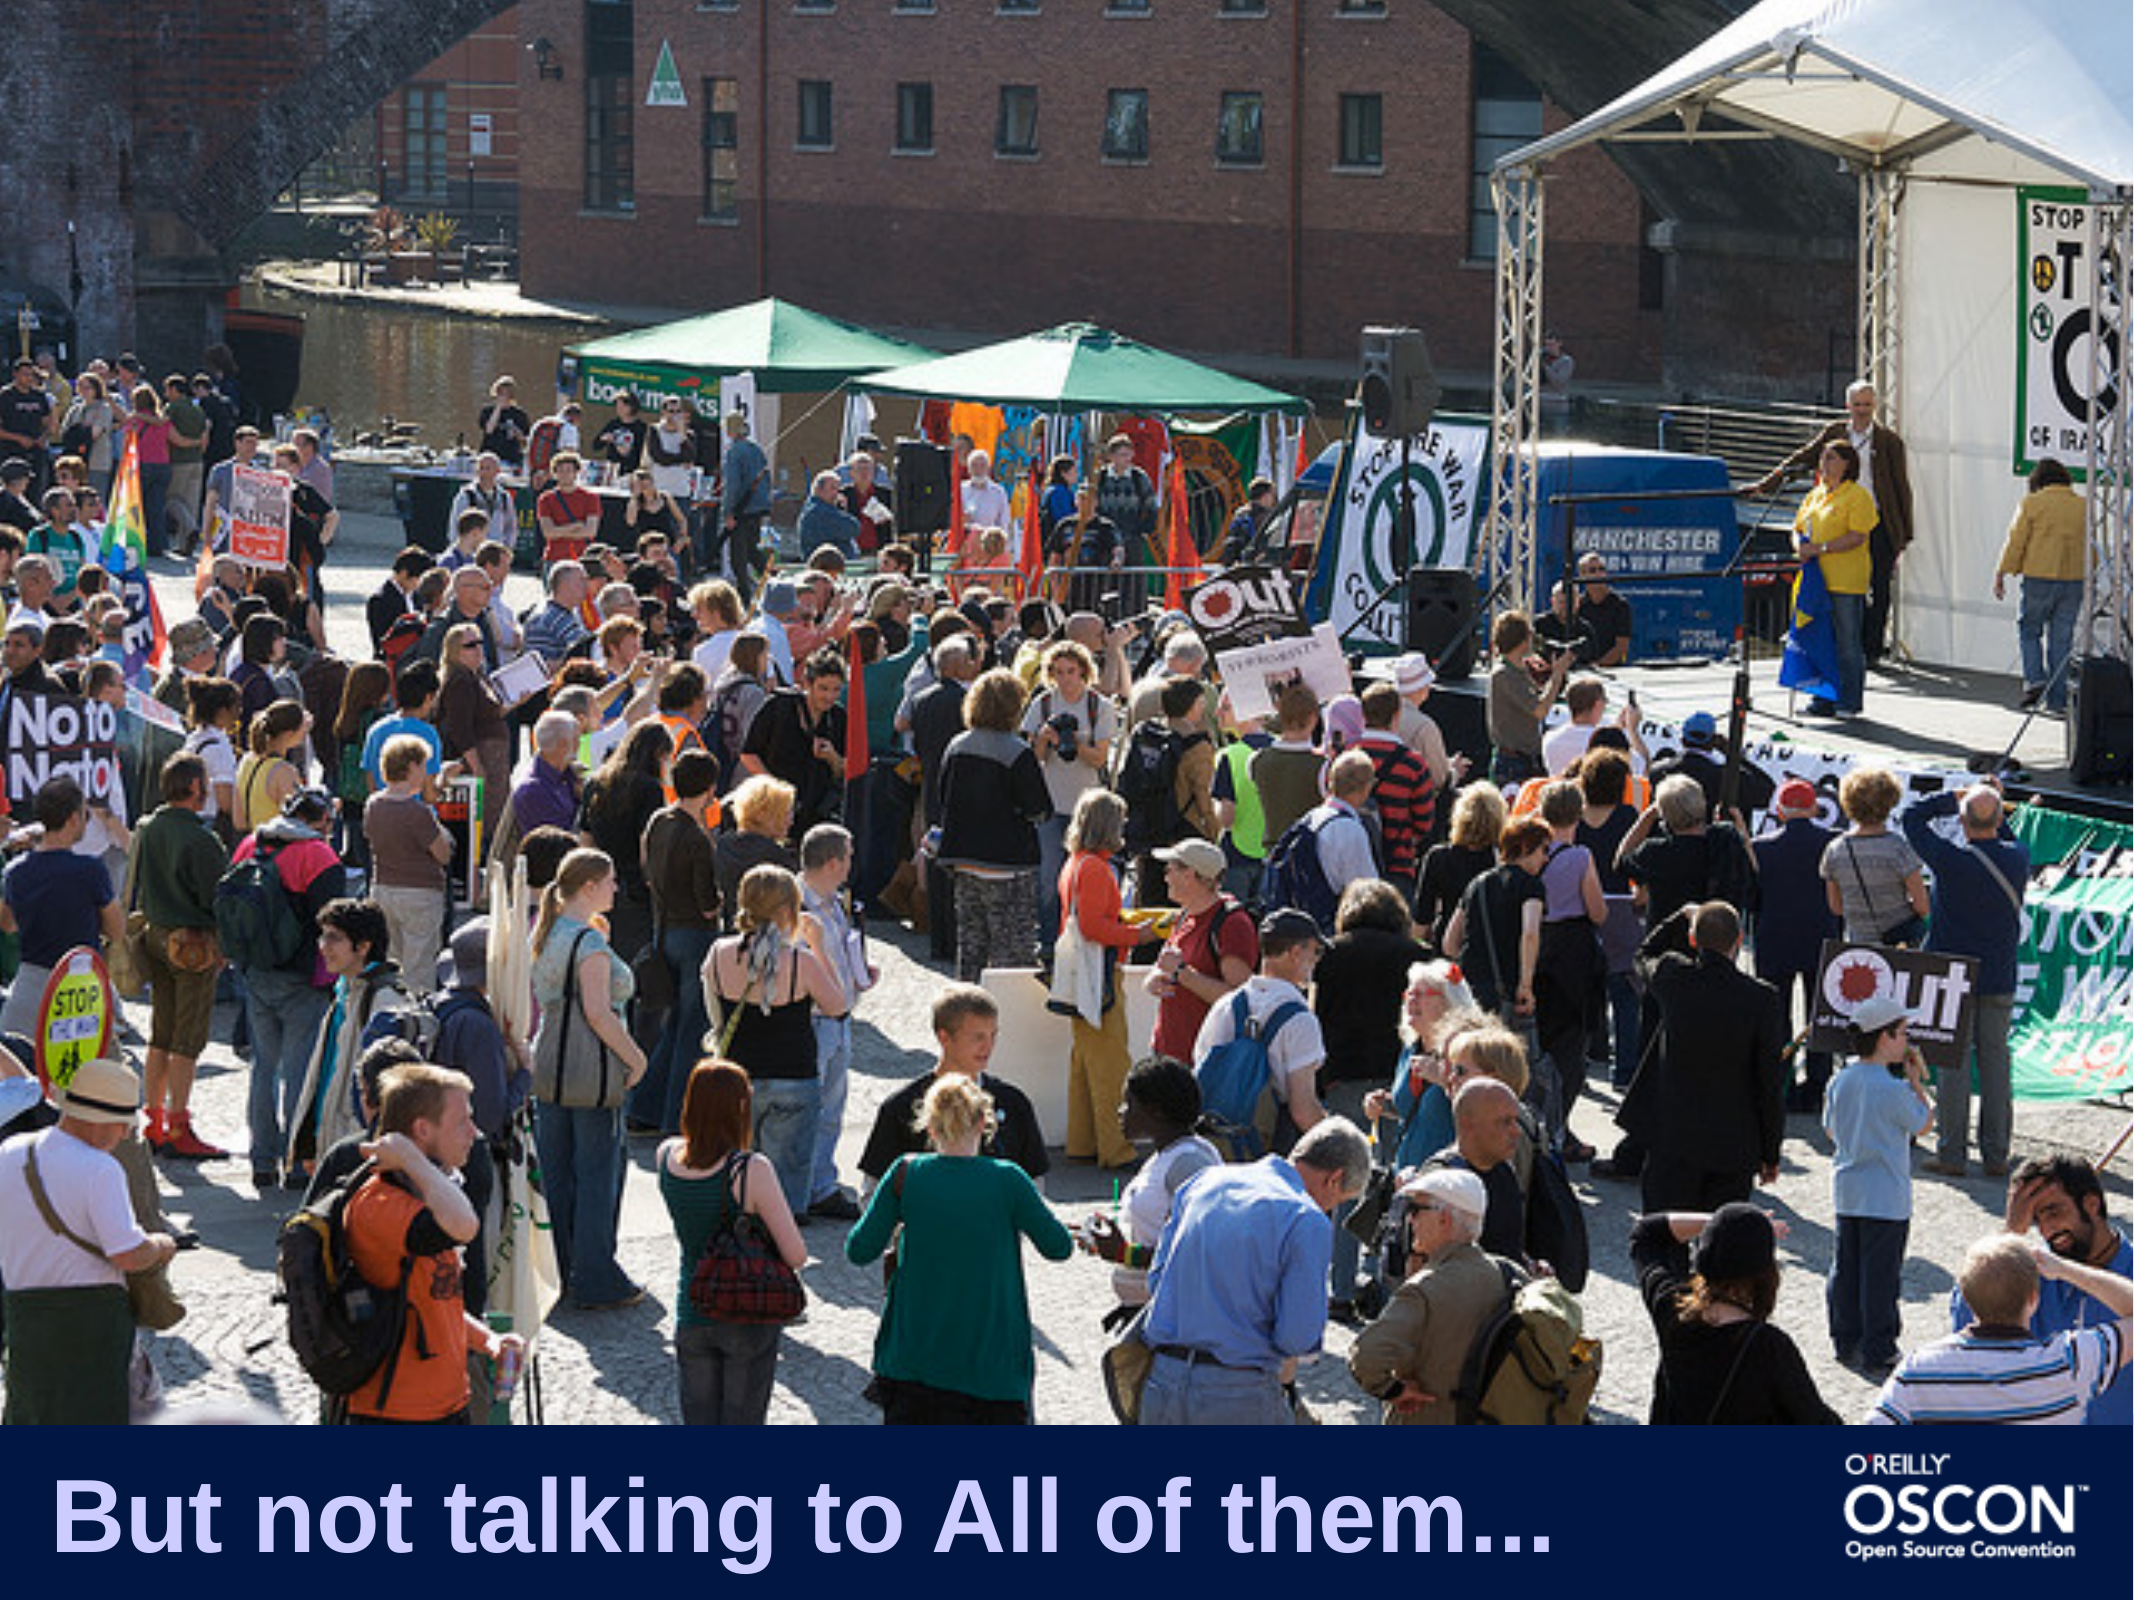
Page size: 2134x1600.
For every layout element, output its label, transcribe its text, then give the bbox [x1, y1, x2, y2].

title But not talking to All of them... [41, 1432, 2094, 1600]
picture [0, 0, 2134, 1600]
